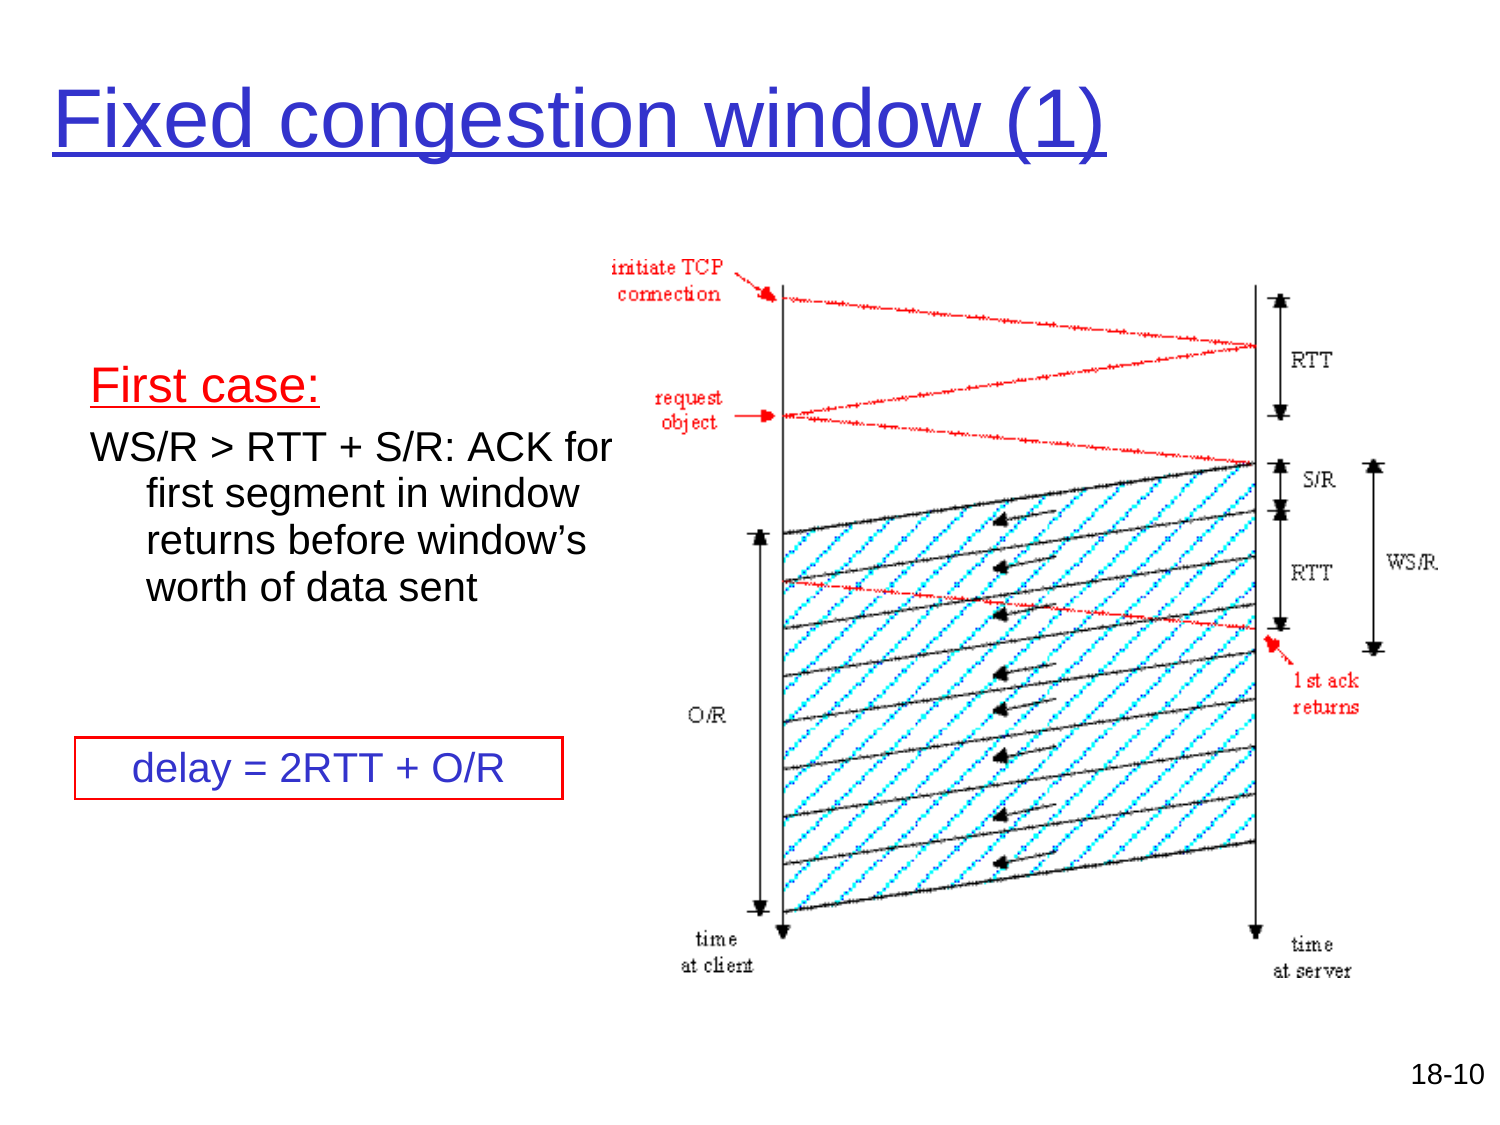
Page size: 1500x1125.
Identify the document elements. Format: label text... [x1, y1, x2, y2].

picture [612, 259, 1438, 978]
list First case: WS/R > RTT + S/R: ACK for first segment in window returns before window’s worth of data sent [75, 349, 612, 675]
title Fixed congestion window (1) [37, 24, 1313, 213]
text_box delay = 2RTT + O/R [74, 737, 563, 800]
